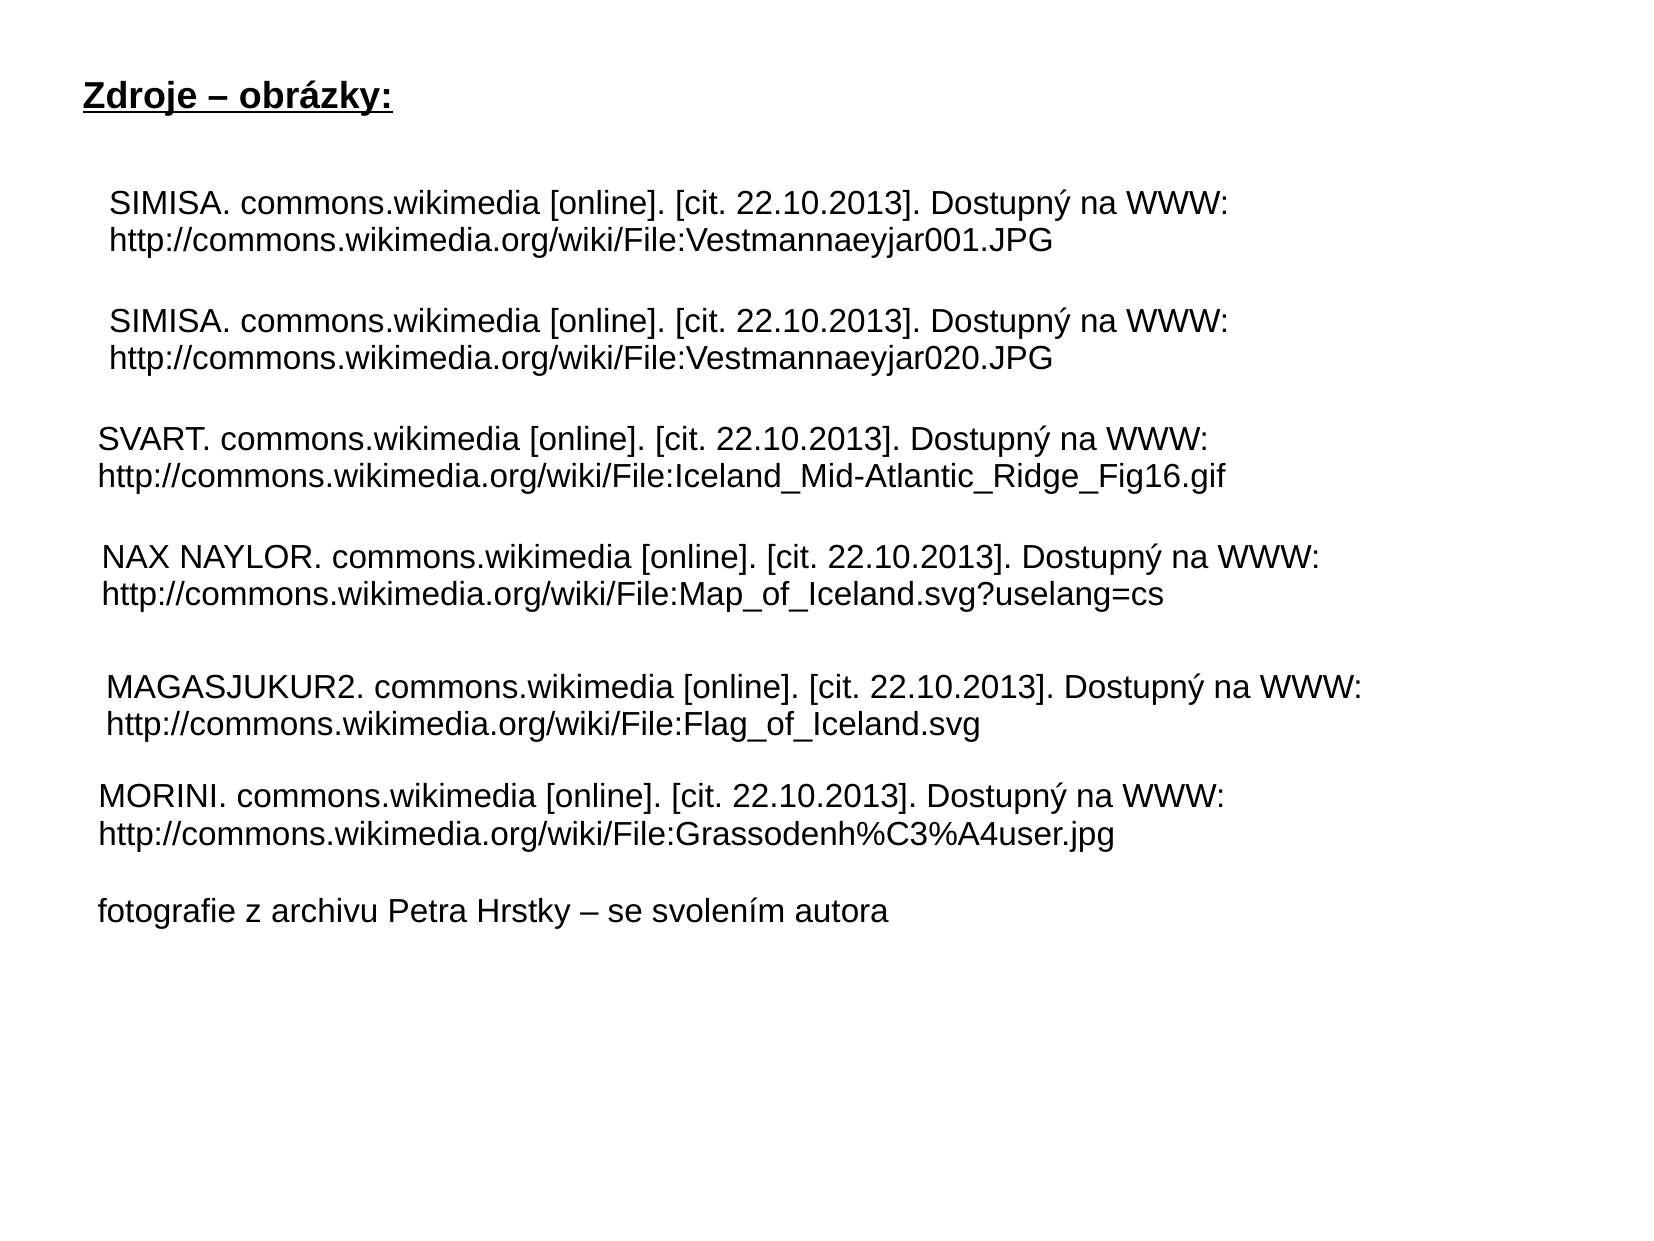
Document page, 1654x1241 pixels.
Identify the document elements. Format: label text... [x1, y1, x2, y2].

text_box SIMISA. commons.wikimedia [online]. [cit. 22.10.2013]. Dostupný na WWW: http://commons.wikimedia.org/wiki/File:Vestmannaeyjar020.JPG [94, 295, 1385, 395]
text_box SIMISA. commons.wikimedia [online]. [cit. 22.10.2013]. Dostupný na WWW: http://commons.wikimedia.org/wiki/File:Vestmannaeyjar001.JPG [94, 177, 1385, 277]
title Zdroje – obrázky: [82, 49, 461, 142]
text_box MORINI. commons.wikimedia [online]. [cit. 22.10.2013]. Dostupný na WWW: http://commons.wikimedia.org/wiki/File:Grassodenh%C3%A4user.jpg [83, 770, 1382, 870]
text_box fotografie z archivu Petra Hrstky – se svolením autora [82, 885, 905, 938]
text_box SVART. commons.wikimedia [online]. [cit. 22.10.2013]. Dostupný na WWW: http://commons.wikimedia.org/wiki/File:Iceland_Mid-Atlantic_Ridge_Fig16.gif [82, 413, 1380, 513]
text_box MAGASJUKUR2. commons.wikimedia [online]. [cit. 22.10.2013]. Dostupný na WWW: http://commons.wikimedia.org/wiki/File:Flag_of_Iceland.svg [91, 661, 1536, 761]
text_box NAX NAYLOR. commons.wikimedia [online]. [cit. 22.10.2013]. Dostupný na WWW: http://commons.wikimedia.org/wiki/File:Map_of_Iceland.svg?uselang=cs [86, 531, 1489, 631]
